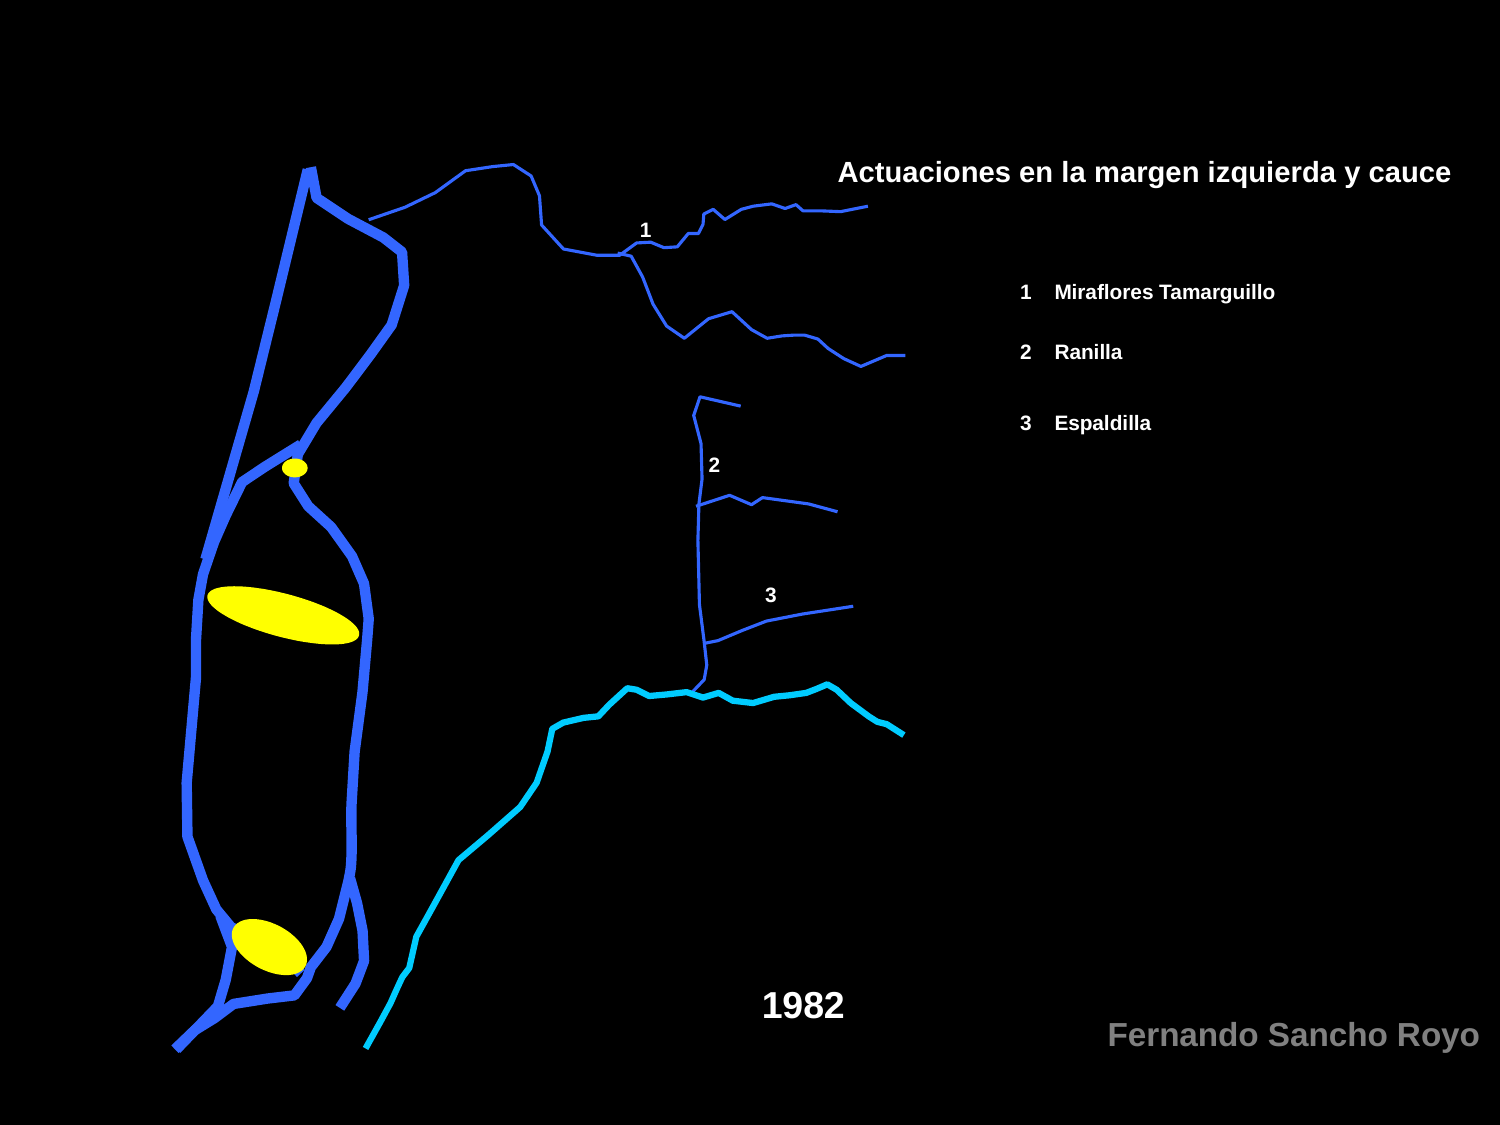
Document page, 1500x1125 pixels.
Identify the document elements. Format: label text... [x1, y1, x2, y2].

text_box [232, 919, 307, 975]
text_box 3 [750, 573, 807, 615]
text_box 1 [624, 209, 682, 250]
text_box 2 Ranilla [1004, 331, 1364, 372]
text_box Fernando Sancho Royo [1092, 1005, 1500, 1061]
text_box Actuaciones en la margen izquierda y cauce [822, 145, 1500, 196]
text_box [208, 587, 359, 644]
text_box [282, 459, 307, 477]
text_box 3 Espaldilla [1004, 402, 1500, 443]
text_box 1 Miraflores Tamarguillo [1004, 271, 1437, 312]
text_box 1982 [746, 973, 872, 1034]
text_box 2 [693, 444, 750, 485]
